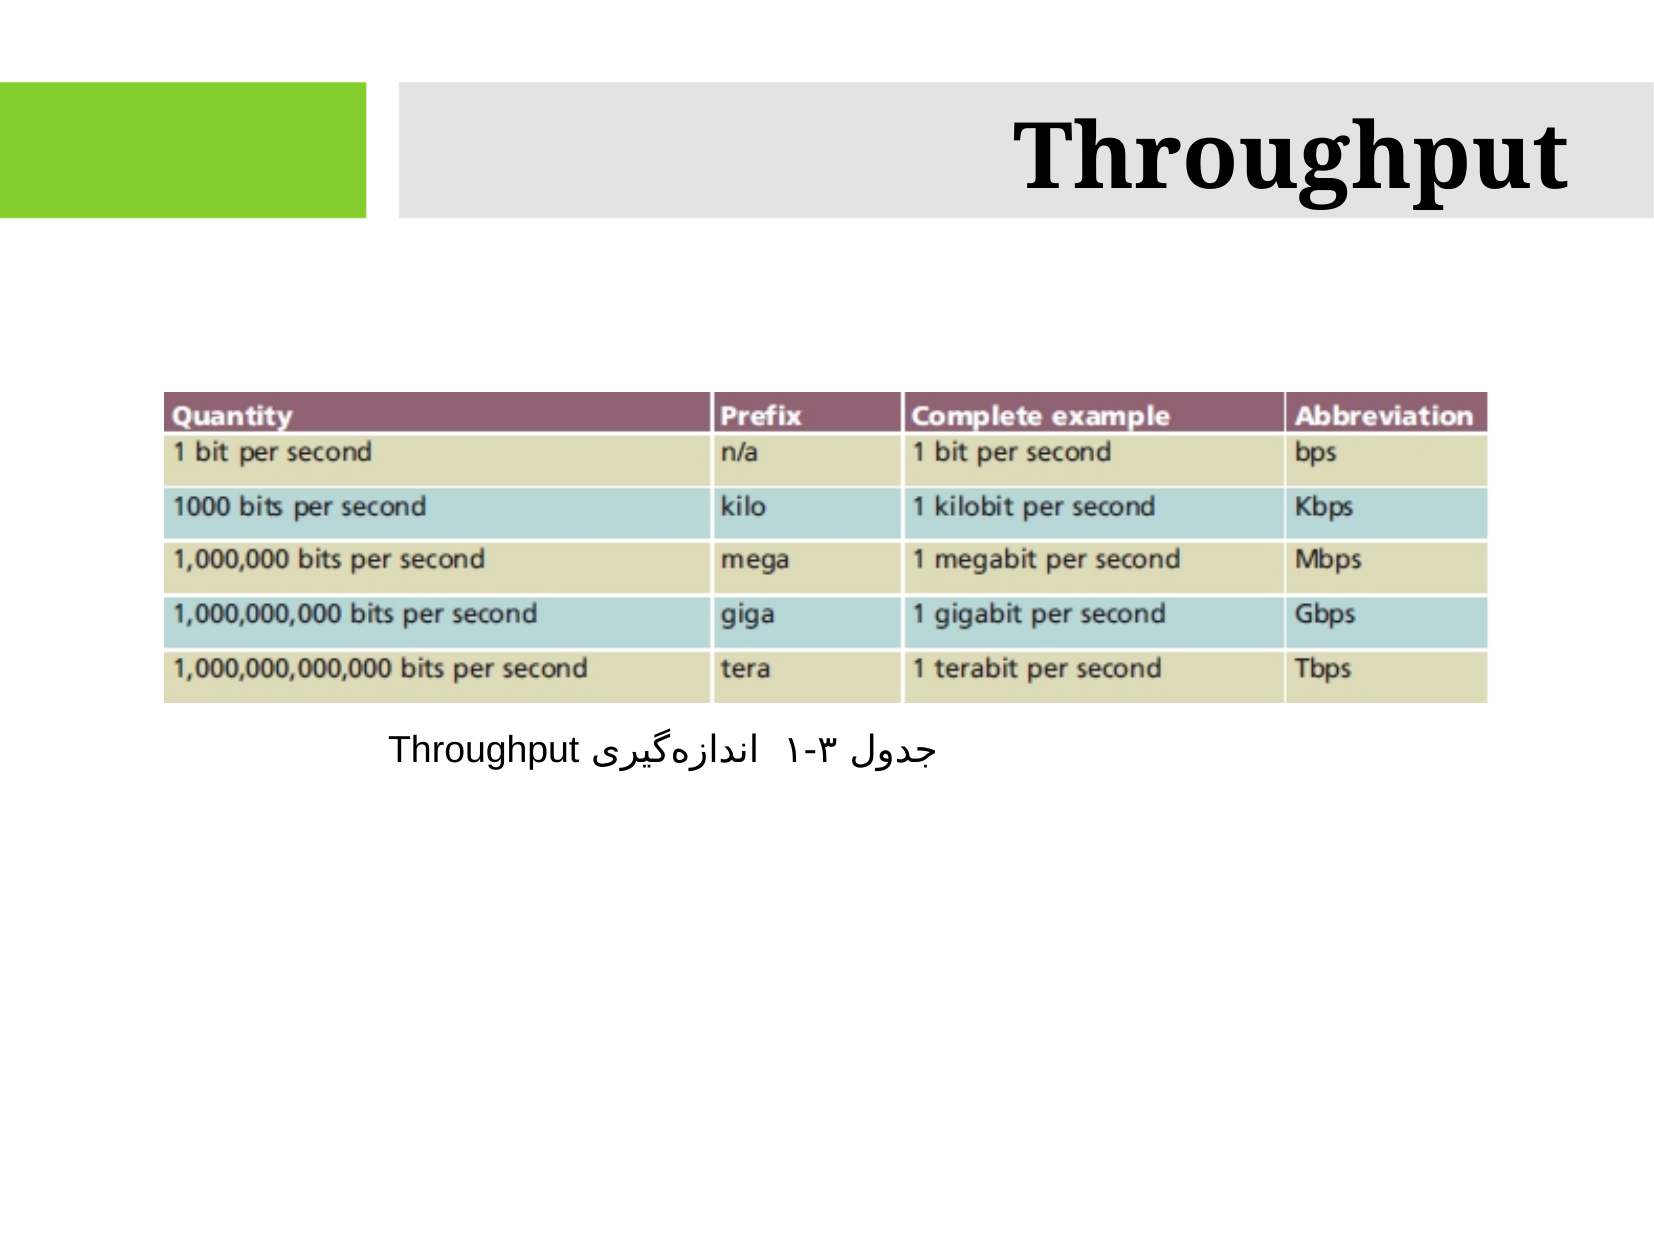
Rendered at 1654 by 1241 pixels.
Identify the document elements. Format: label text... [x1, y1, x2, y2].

title Throughput [82, 49, 1571, 257]
text_box جدول ۳-۱ اندازه‌گیری Throughput [152, 717, 953, 779]
picture [0, 0, 1654, 1241]
